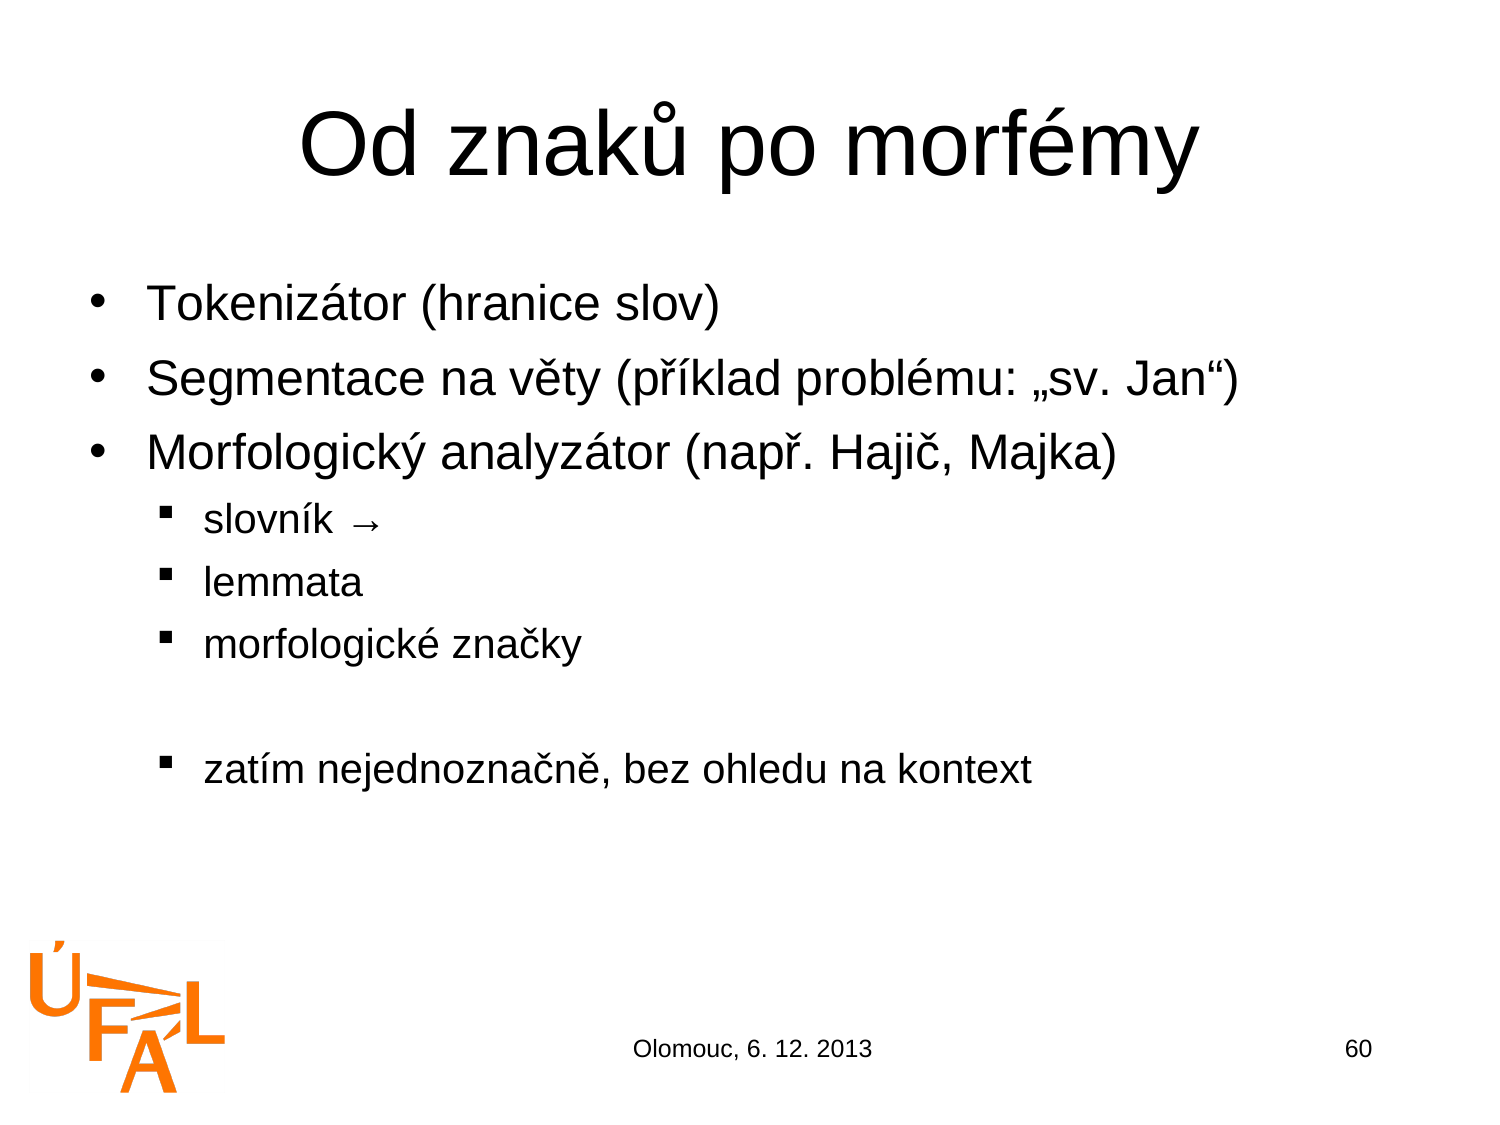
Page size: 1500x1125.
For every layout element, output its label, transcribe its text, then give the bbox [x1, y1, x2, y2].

title Od znaků po morfémy [75, 14, 1426, 262]
list Tokenizátor (hranice slov) Segmentace na věty (příklad problému: „sv. Jan“) Morfologický analyzátor (např. Hajič, Majka) slovník → lemmata morfologické značky zatím nejednoznačně, bez ohledu na kontext [75, 262, 1426, 932]
picture [29, 940, 225, 1093]
